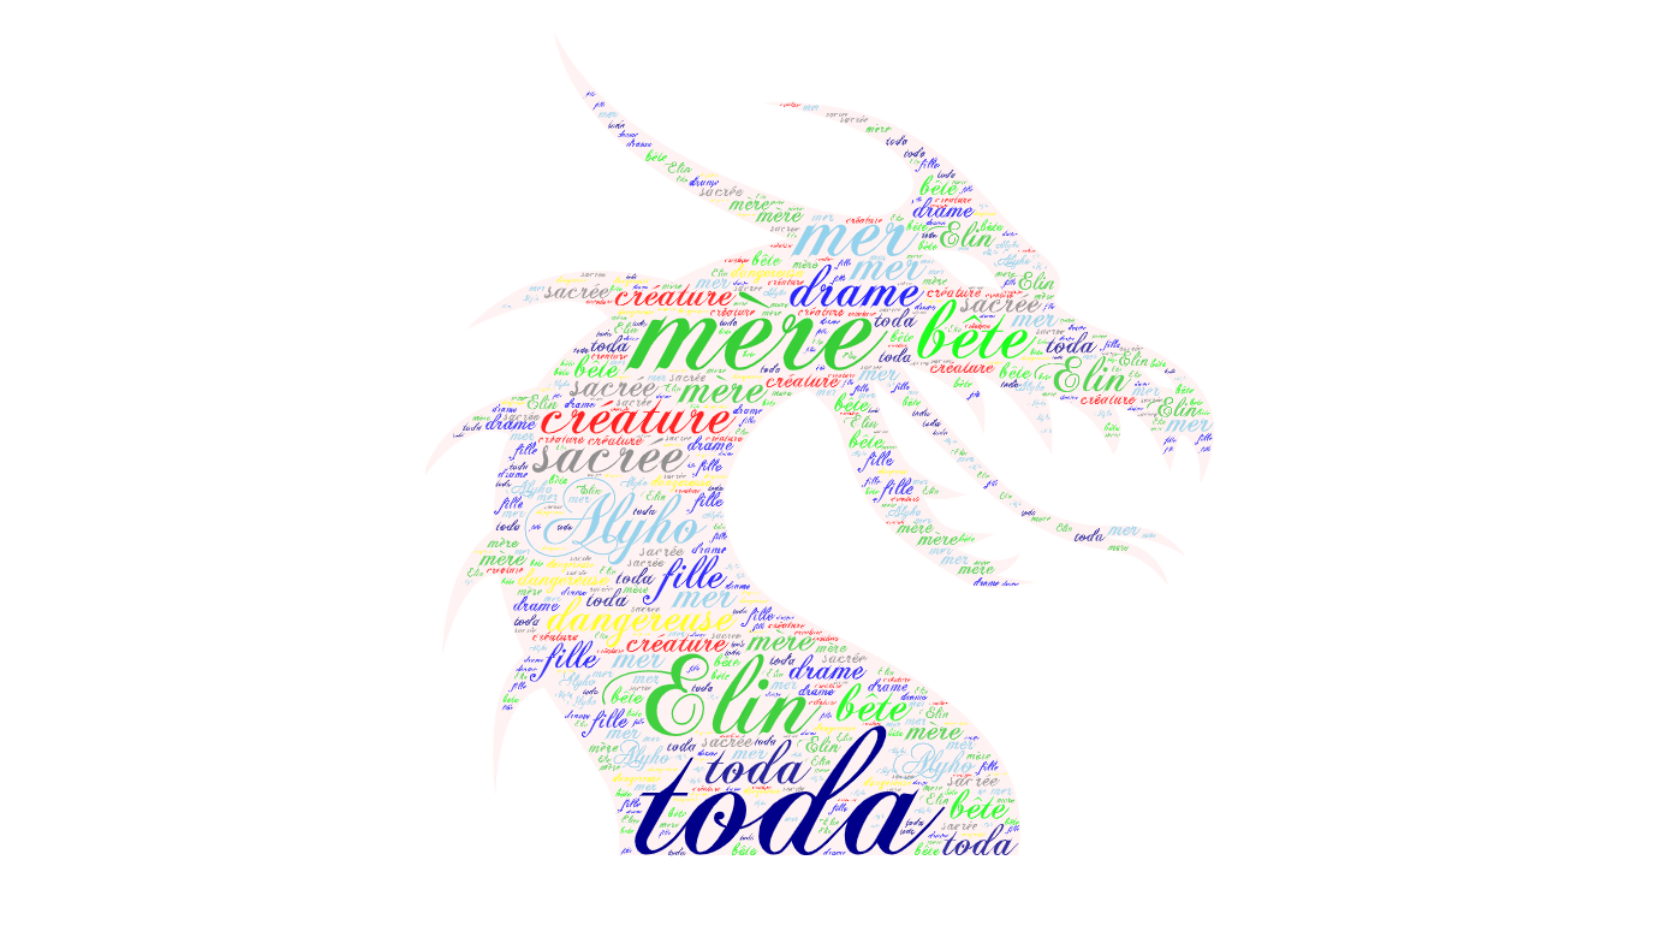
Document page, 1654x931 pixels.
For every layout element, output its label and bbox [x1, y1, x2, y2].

picture [425, 21, 1217, 863]
